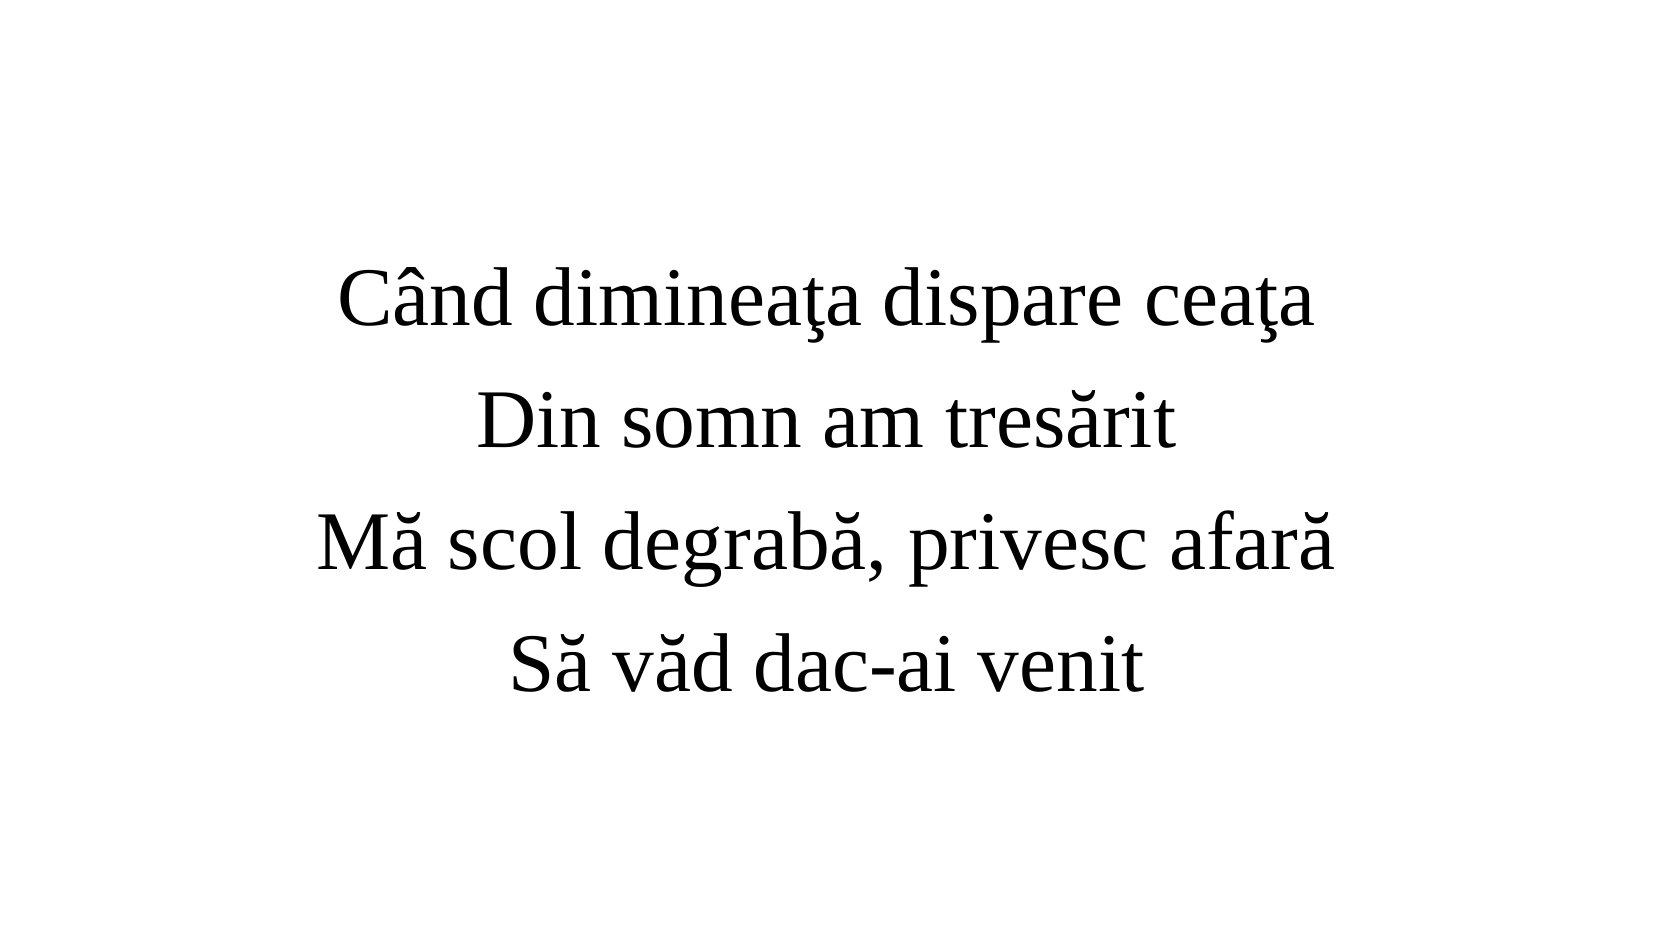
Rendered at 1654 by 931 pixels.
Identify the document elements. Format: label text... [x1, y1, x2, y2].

subtitle Când dimineaţa dispare ceaţa Din somn am tresărit Mă scol degrabă, privesc afară Să văd dac-ai venit [118, 238, 1536, 712]
